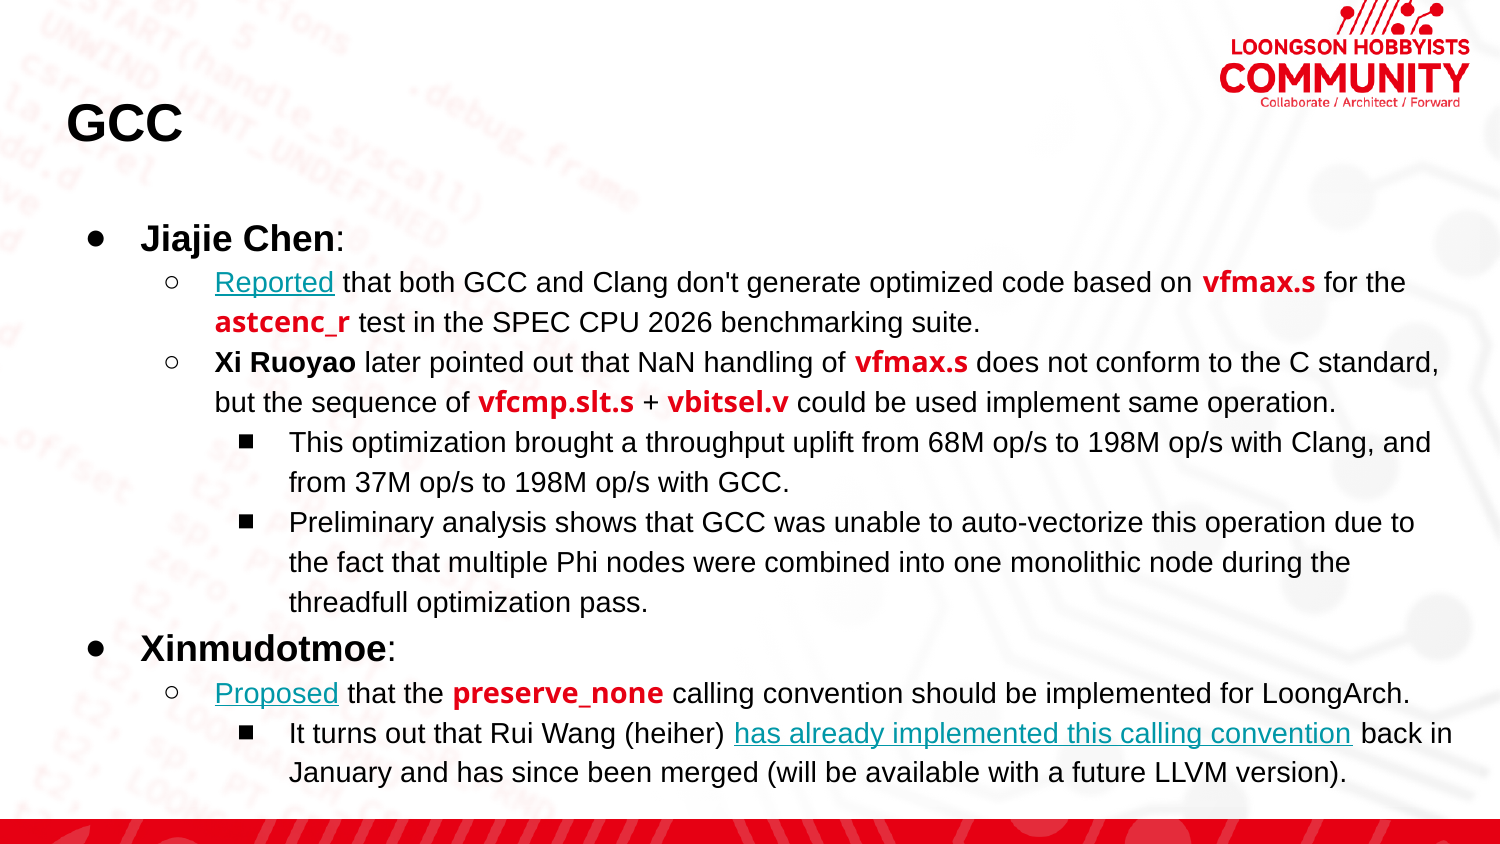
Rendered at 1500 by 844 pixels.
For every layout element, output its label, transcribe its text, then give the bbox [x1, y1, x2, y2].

list Jiajie Chen: Reported that both GCC and Clang don't generate optimized code based on vfmax.s for the astcenc_r test in the SPEC CPU 2026 benchmarking suite. Xi Ruoyao later pointed out that NaN handling of vfmax.s does not conform to the C standard, but the sequence of vfcmp.slt.s + vbitsel.v could be used implement same operation. This optimization brought a throughput uplift from 68M op/s to 198M op/s with Clang, and from 37M op/s to 198M op/s with GCC. Preliminary analysis shows that GCC was unable to auto-vectorize this operation due to the fact that multiple Phi nodes were combined into one monolithic node during the threadfull optimization pass. Xinmudotmoe: Proposed that the preserve_none calling convention should be implemented for LoongArch. It turns out that Rui Wang (heiher) has already implemented this calling convention back in January and has since been merged (will be available with a future LLVM version). [51, 192, 1481, 807]
title GCC [51, 72, 1449, 167]
picture [0, 0, 1500, 844]
